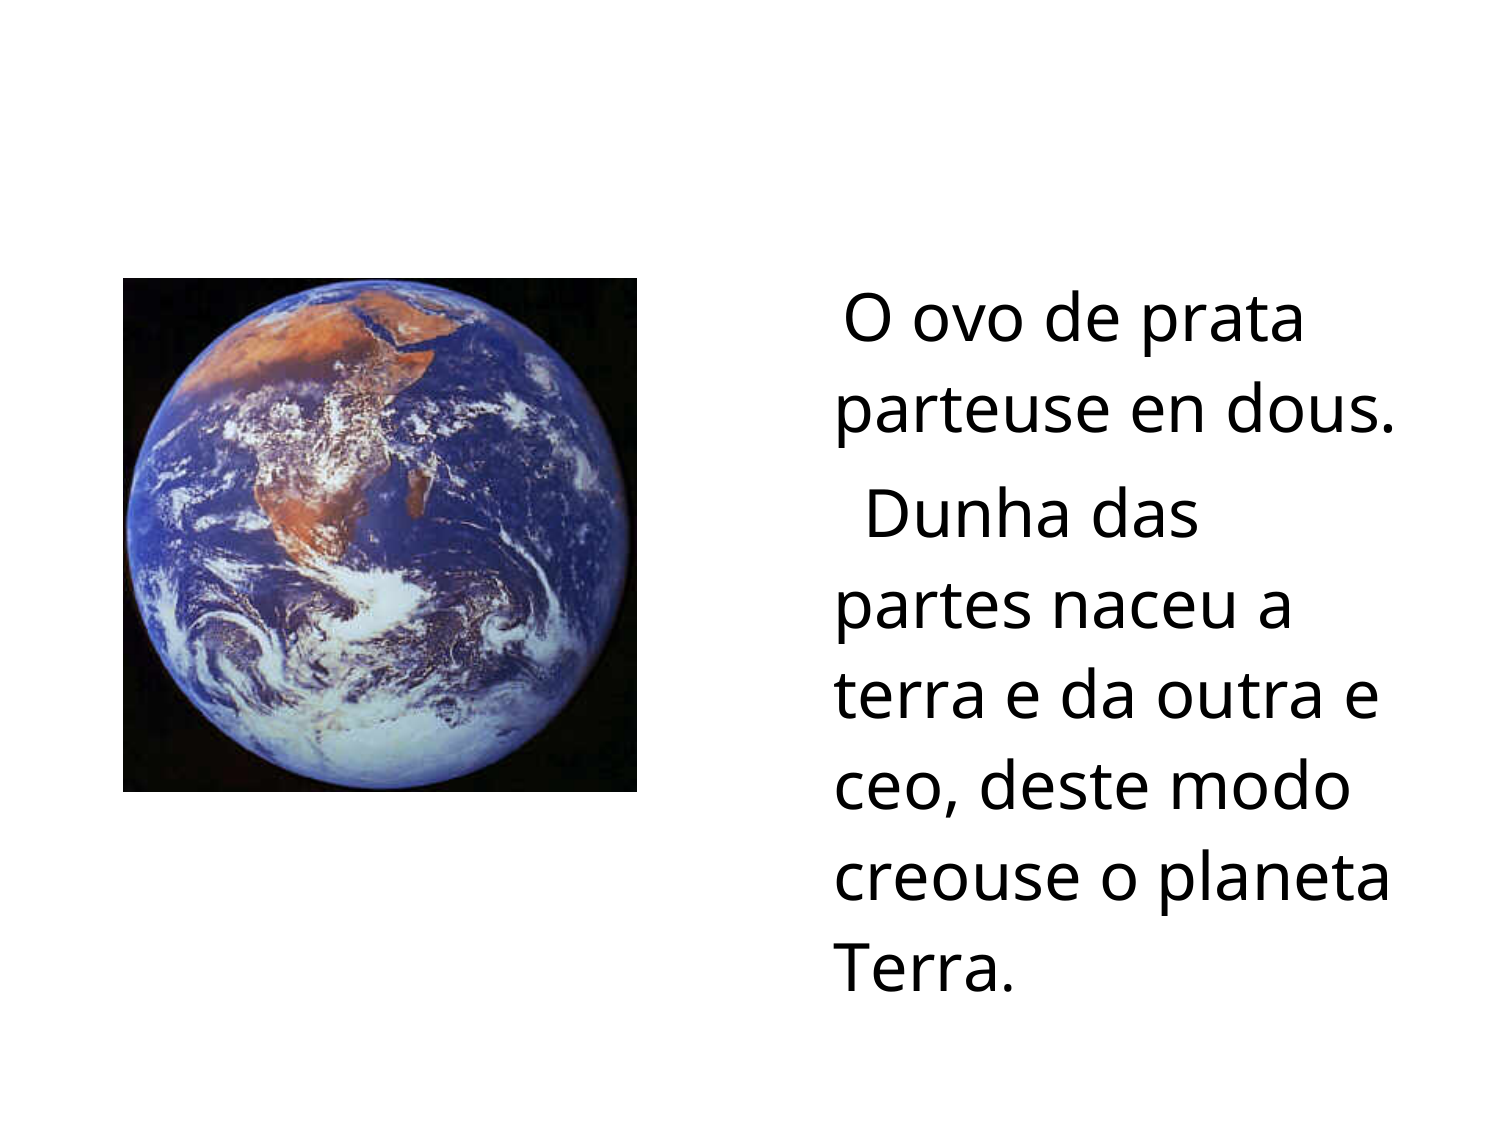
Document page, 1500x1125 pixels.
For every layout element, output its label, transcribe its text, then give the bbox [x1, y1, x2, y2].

picture [123, 278, 637, 792]
list O ovo de prata parteuse en dous. Dunha das partes naceu a terra e da outra e ceo, deste modo creouse o planeta Terra. [762, 262, 1426, 1006]
